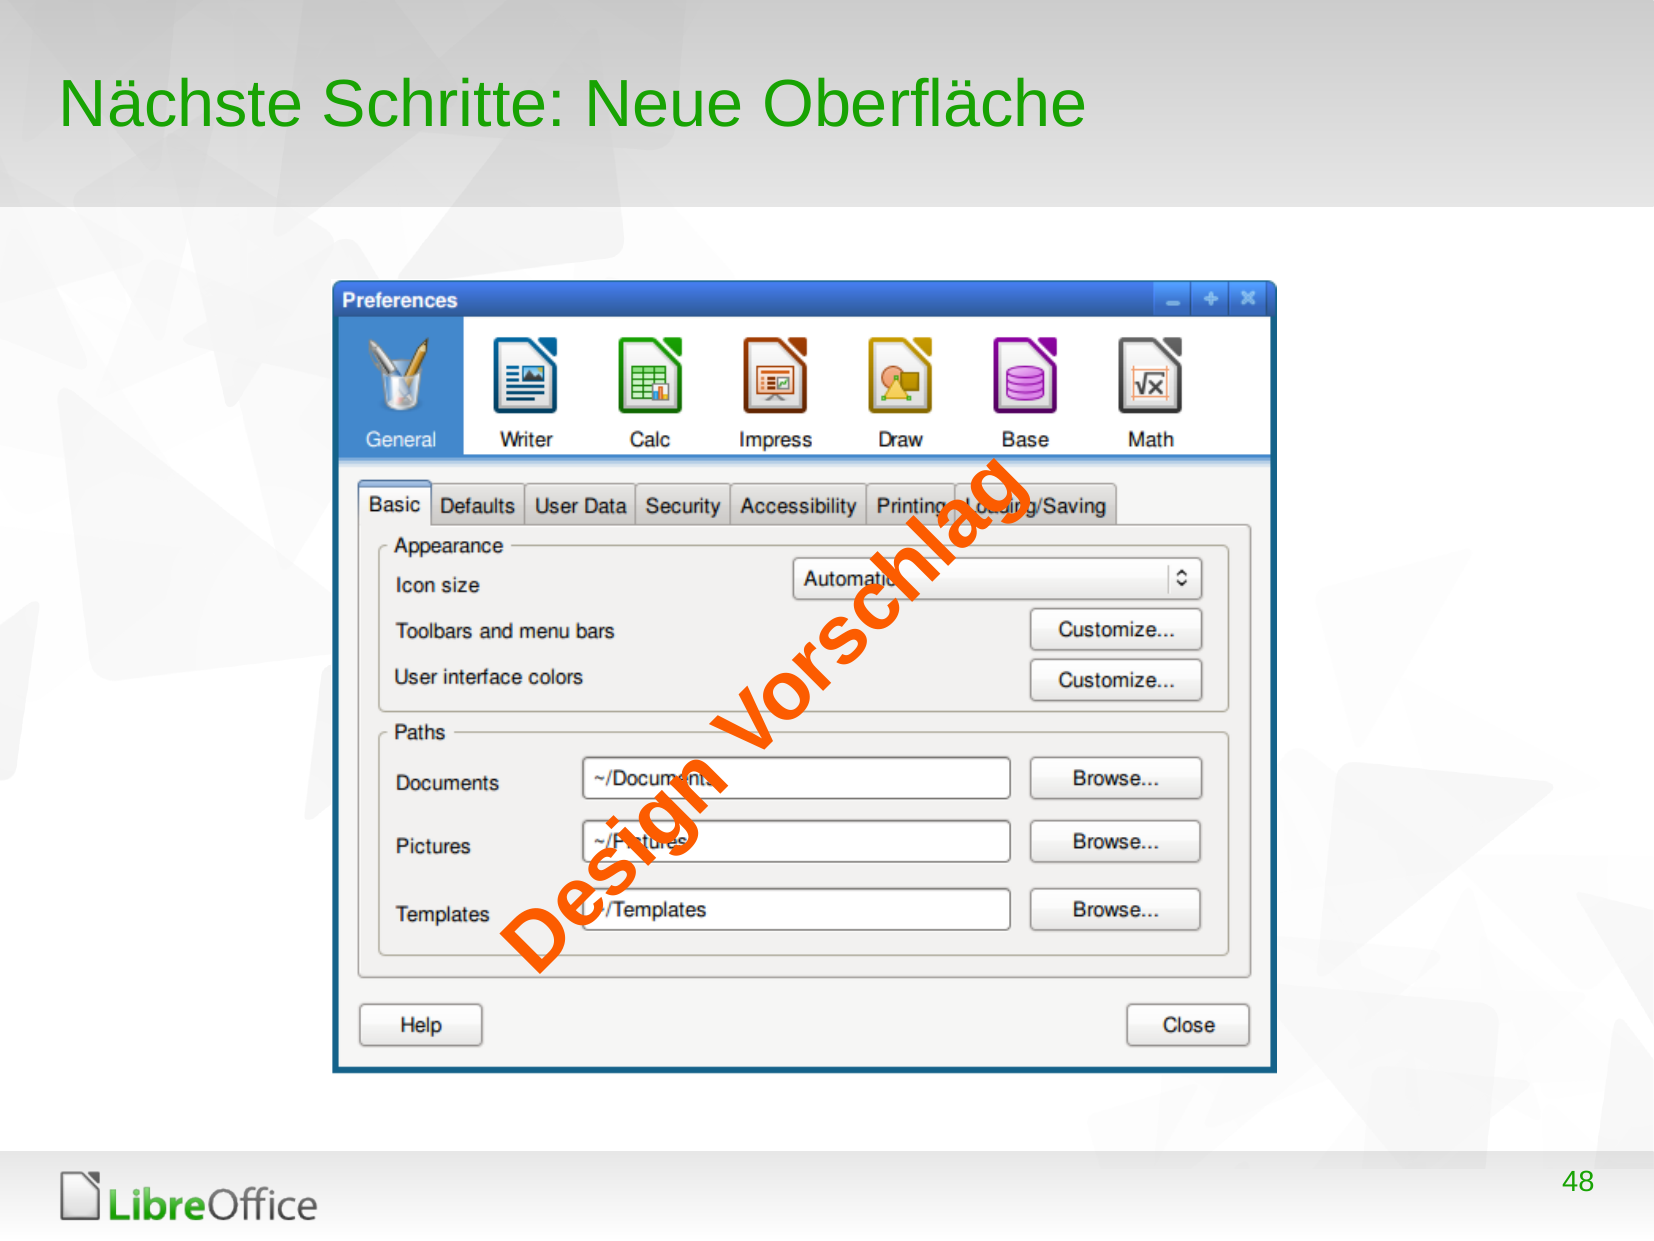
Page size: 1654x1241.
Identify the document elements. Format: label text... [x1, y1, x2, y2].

picture [41, 1152, 337, 1240]
picture [0, 0, 1654, 1169]
title Nächste Schritte: Neue Oberfläche [59, 29, 1595, 178]
text_box Design Vorschlag [467, 416, 1058, 1007]
